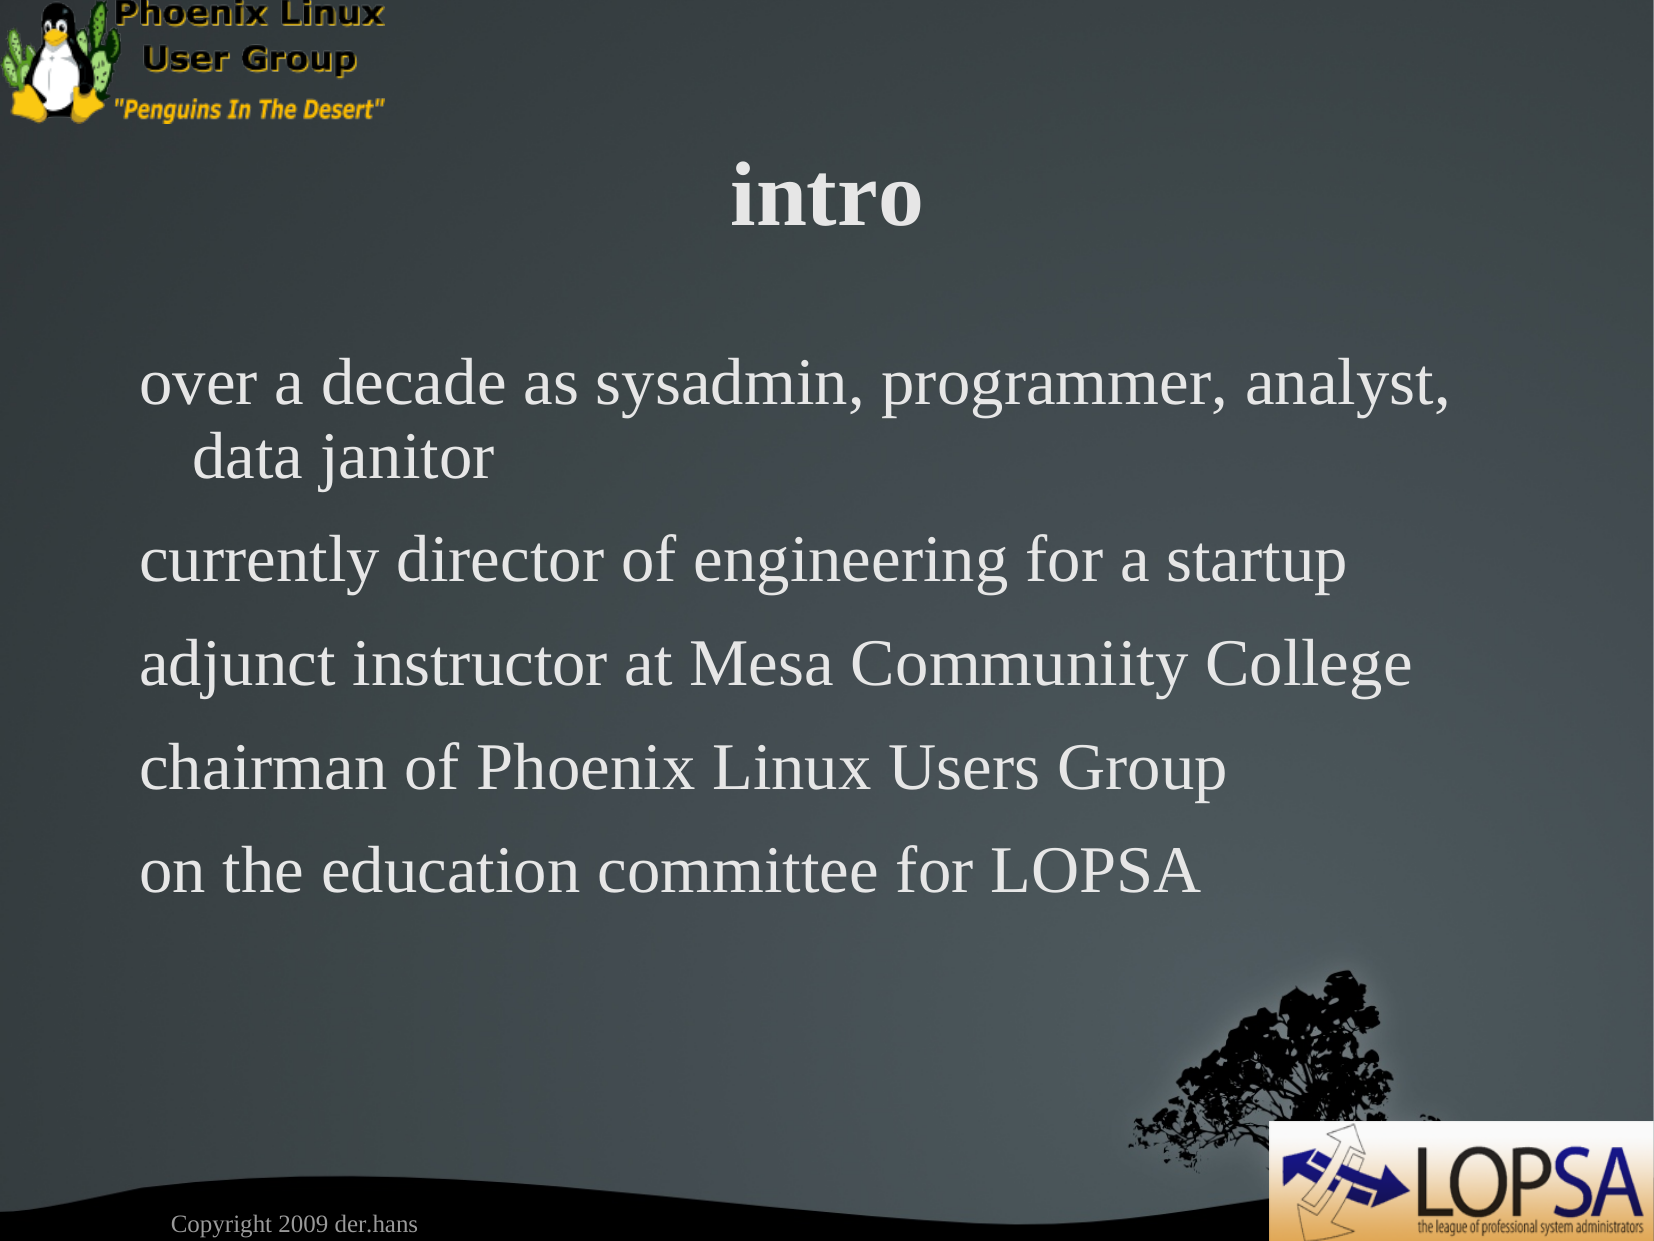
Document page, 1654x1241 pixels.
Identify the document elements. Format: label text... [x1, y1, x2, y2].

list over a decade as sysadmin, programmer, analyst, data janitor currently director of engineering for a startup adjunct instructor at Mesa Communiity College chairman of Phoenix Linux Users Group on the education committee for LOPSA [121, 344, 1534, 1127]
title intro [121, 91, 1534, 299]
picture [0, 0, 1654, 1241]
